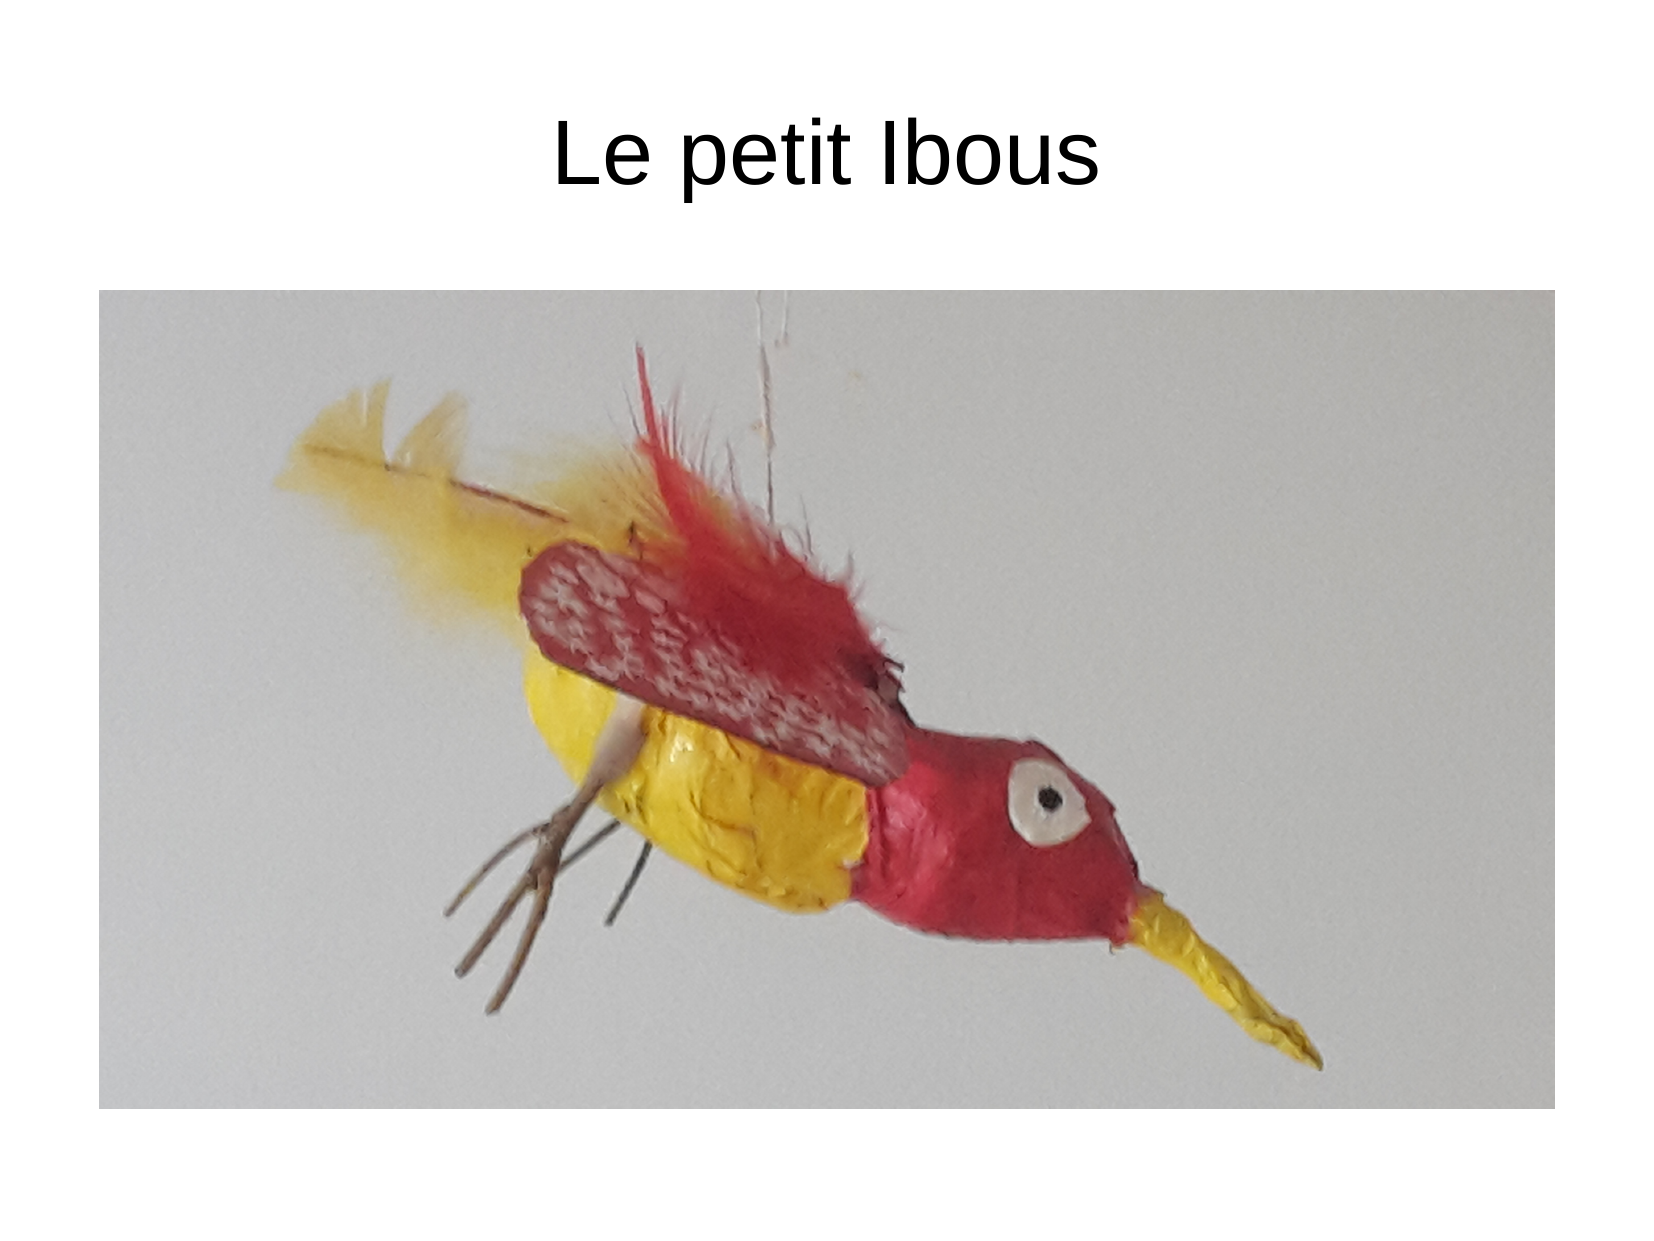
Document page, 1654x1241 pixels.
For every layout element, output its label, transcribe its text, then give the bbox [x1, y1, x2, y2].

title Le petit Ibous [82, 49, 1571, 257]
picture [99, 290, 1555, 1109]
